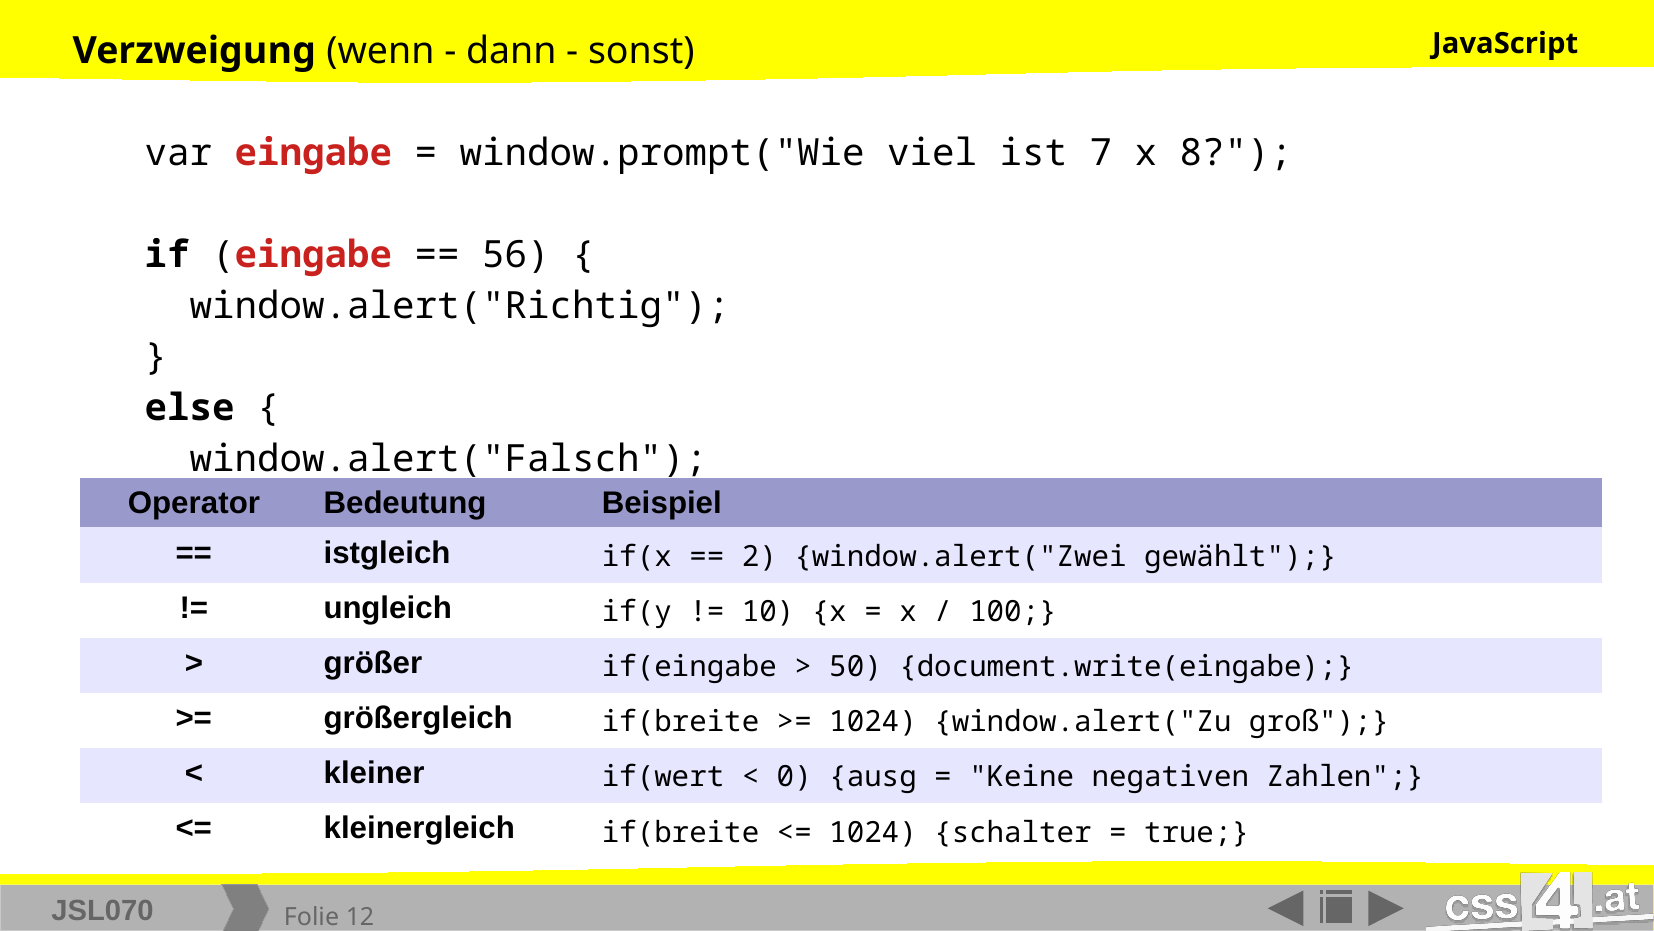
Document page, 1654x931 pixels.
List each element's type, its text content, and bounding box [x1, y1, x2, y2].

table_cell >= [80, 693, 309, 748]
text_box var eingabe = window.prompt("Wie viel ist 7 x 8?"); if (eingabe == 56) { window.alert("Richtig"); } else { window.alert("Falsch"); } [129, 118, 1430, 433]
text_box JavaScript [1417, 15, 1607, 60]
text_box [0, 861, 1654, 931]
table_cell if(wert < 0) {ausg = "Keine negativen Zahlen";} [587, 748, 1602, 803]
table_cell istgleich [309, 527, 587, 583]
text_box Folie <Foliennummer> [269, 891, 542, 931]
table_cell kleinergleich [309, 803, 587, 858]
table_header Operator [80, 478, 309, 527]
text_box Verzweigung (wenn - dann - sonst) [57, 16, 677, 69]
table_cell ungleich [309, 583, 587, 638]
table_cell != [80, 583, 309, 638]
table_cell größergleich [309, 693, 587, 748]
text_box JSL070 [36, 886, 209, 931]
table_cell if(breite <= 1024) {schalter = true;} [587, 803, 1602, 858]
table_cell if(y != 10) {x = x / 100;} [587, 583, 1602, 638]
table_cell > [80, 638, 309, 693]
table_header Bedeutung [309, 478, 587, 527]
table_cell größer [309, 638, 587, 693]
table_header Beispiel [587, 478, 1602, 527]
picture [1426, 872, 1654, 931]
table_cell == [80, 527, 309, 583]
table_cell if(x == 2) {window.alert("Zwei gewählt");} [587, 527, 1602, 583]
table_cell if(breite >= 1024) {window.alert("Zu groß");} [587, 693, 1602, 748]
table_cell < [80, 748, 309, 803]
table_cell kleiner [309, 748, 587, 803]
text_box [0, 0, 1654, 83]
table_cell <= [80, 803, 309, 858]
table_cell if(eingabe > 50) {document.write(eingabe);} [587, 638, 1602, 693]
